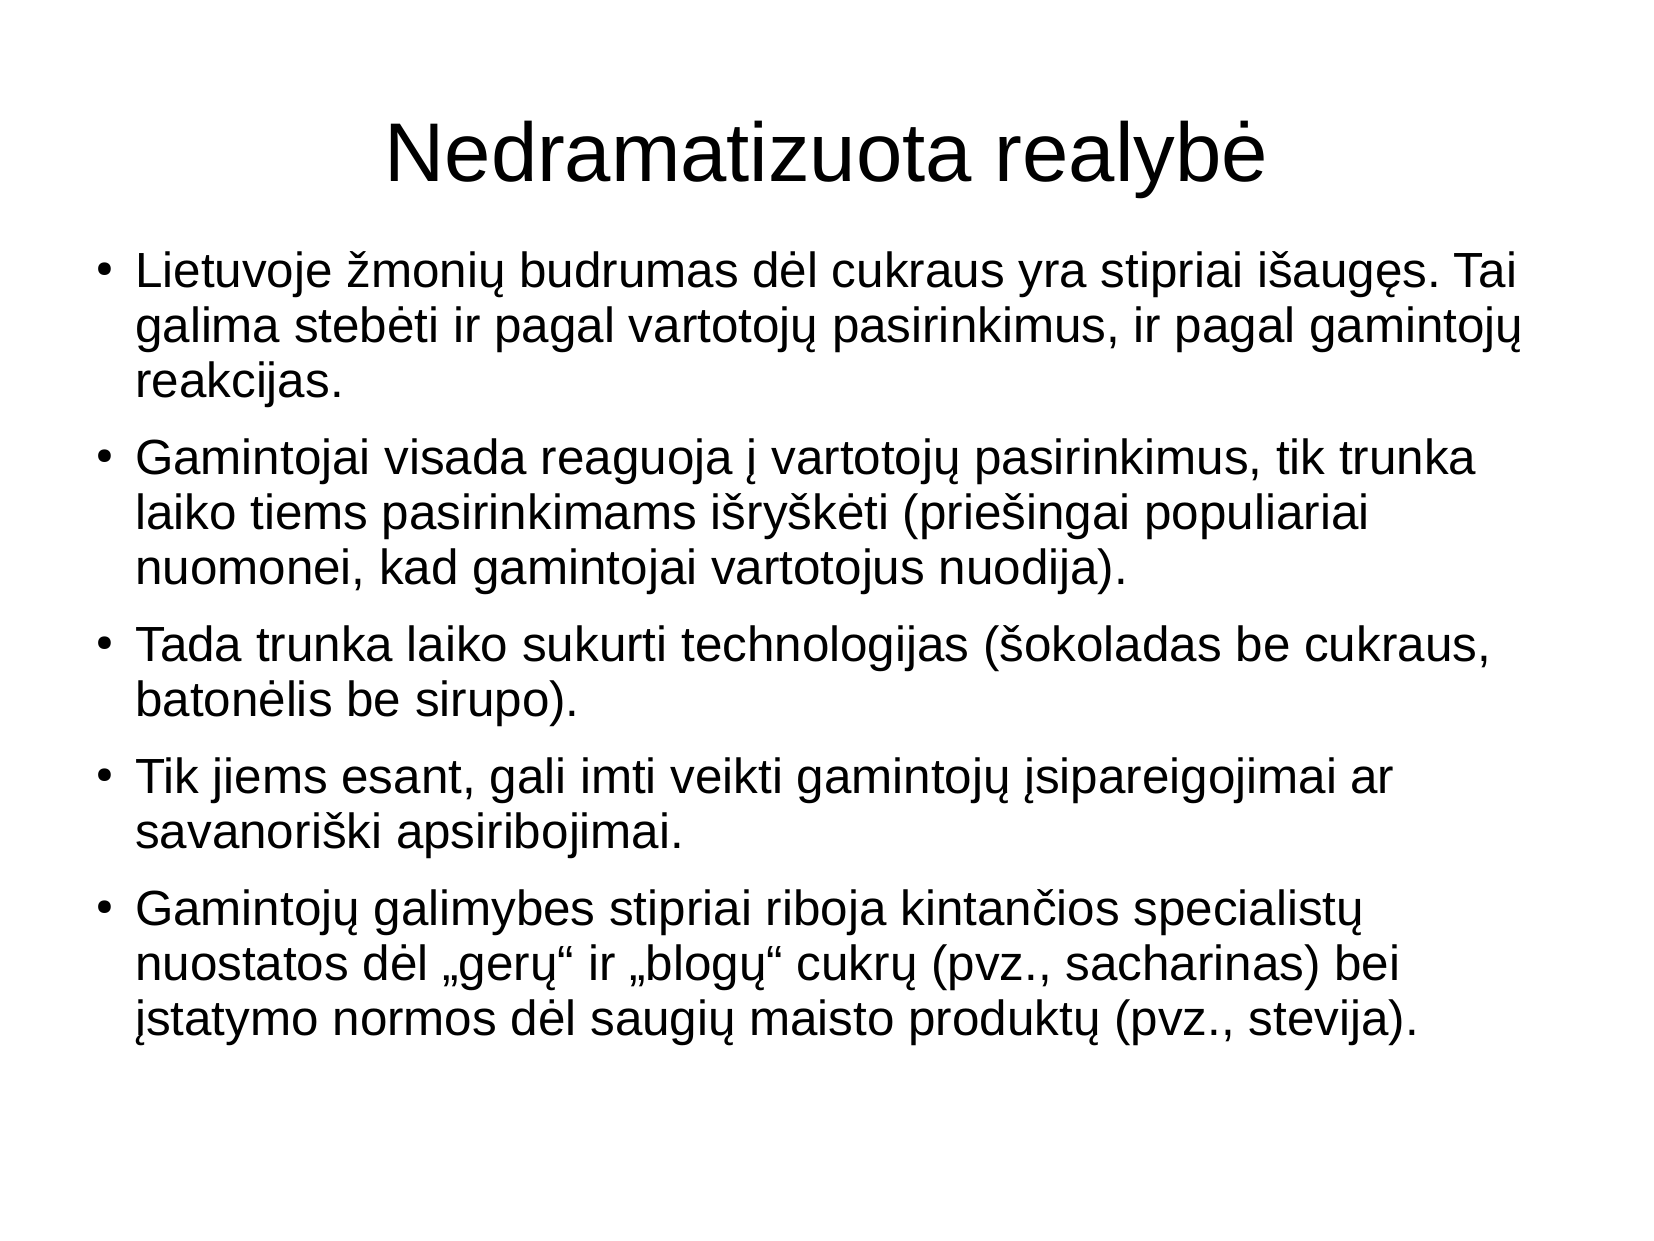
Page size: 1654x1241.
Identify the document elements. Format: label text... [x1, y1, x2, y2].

title Nedramatizuota realybė [82, 49, 1571, 257]
list Lietuvoje žmonių budrumas dėl cukraus yra stipriai išaugęs. Tai galima stebėti ir pagal vartotojų pasirinkimus, ir pagal gamintojų reakcijas. Gamintojai visada reaguoja į vartotojų pasirinkimus, tik trunka laiko tiems pasirinkimams išryškėti (priešingai populiariai nuomonei, kad gamintojai vartotojus nuodija). Tada trunka laiko sukurti technologijas (šokoladas be cukraus, batonėlis be sirupo). Tik jiems esant, gali imti veikti gamintojų įsipareigojimai ar savanoriški apsiribojimai. Gamintojų galimybes stipriai riboja kintančios specialistų nuostatos dėl „gerų“ ir „blogų“ cukrų (pvz., sacharinas) bei įstatymo normos dėl saugių maisto produktų (pvz., stevija). [82, 242, 1538, 1052]
